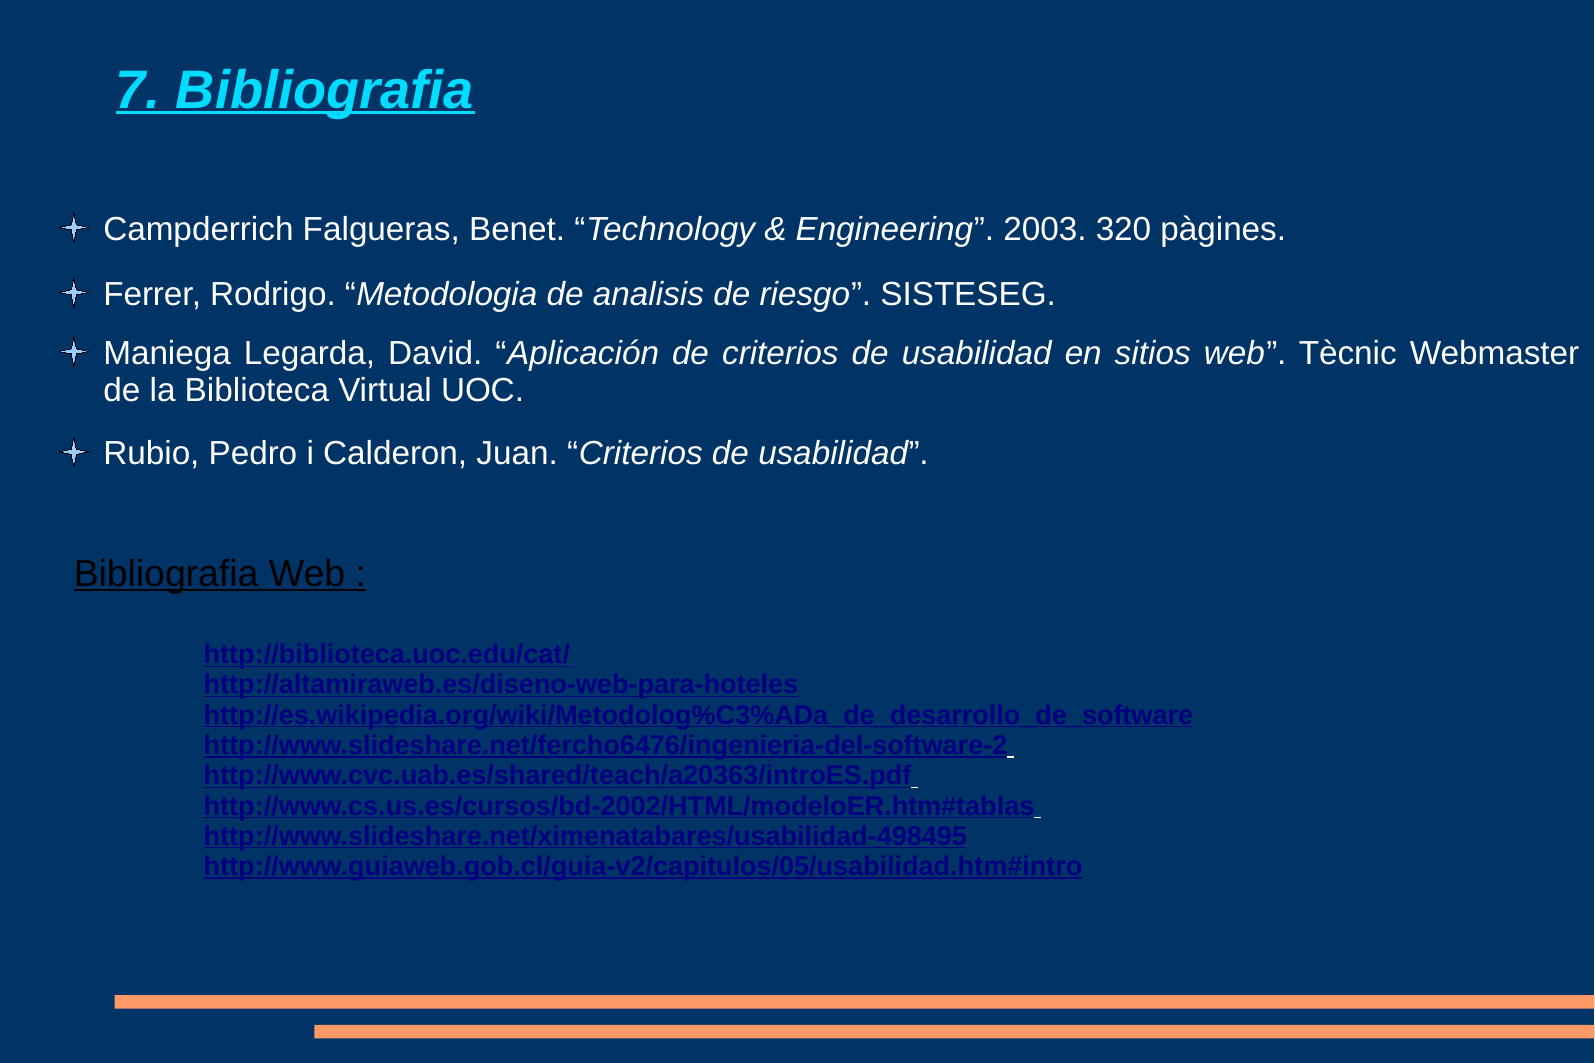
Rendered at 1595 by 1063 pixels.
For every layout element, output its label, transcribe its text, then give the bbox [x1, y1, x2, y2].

text_box Bibliografia Web : [59, 545, 502, 603]
text_box http://biblioteca.uoc.edu/cat/ http://altamiraweb.es/diseno-web-para-hoteles http://es.wikipedia.org/wiki/Metodolog%C3%ADa_de_desarrollo_de_software http://www.slideshare.net/fercho6476/ingenieria-del-software-2 http://www.cvc.uab.es/shared/teach/a20363/introES.pdf http://www.cs.us.es/cursos/bd-2002/HTML/modeloER.htm#tablas http://www.slideshare.net/ximenatabares/usabilidad-498495 http://www.guiaweb.gob.cl/guia-v2/capitulos/05/usabilidad.htm#intro [188, 631, 1548, 1016]
title 7. Bibliografia [115, 1, 1478, 179]
text_box Campderrich Falgueras, Benet. “Technology & Engineering”. 2003. 320 pàgines. [88, 202, 1595, 260]
text_box [59, 336, 89, 367]
text_box Rubio, Pedro i Calderon, Juan. “Criterios de usabilidad”. [88, 427, 1595, 485]
text_box [59, 437, 89, 467]
text_box [59, 277, 89, 308]
text_box Ferrer, Rodrigo. “Metodologia de analisis de riesgo”. SISTESEG. [88, 267, 1595, 325]
text_box [59, 212, 89, 243]
text_box Maniega Legarda, David. “Aplicación de criterios de usabilidad en sitios web”. Tècnic Webmaster de la Biblioteca Virtual UOC. [88, 326, 1595, 417]
